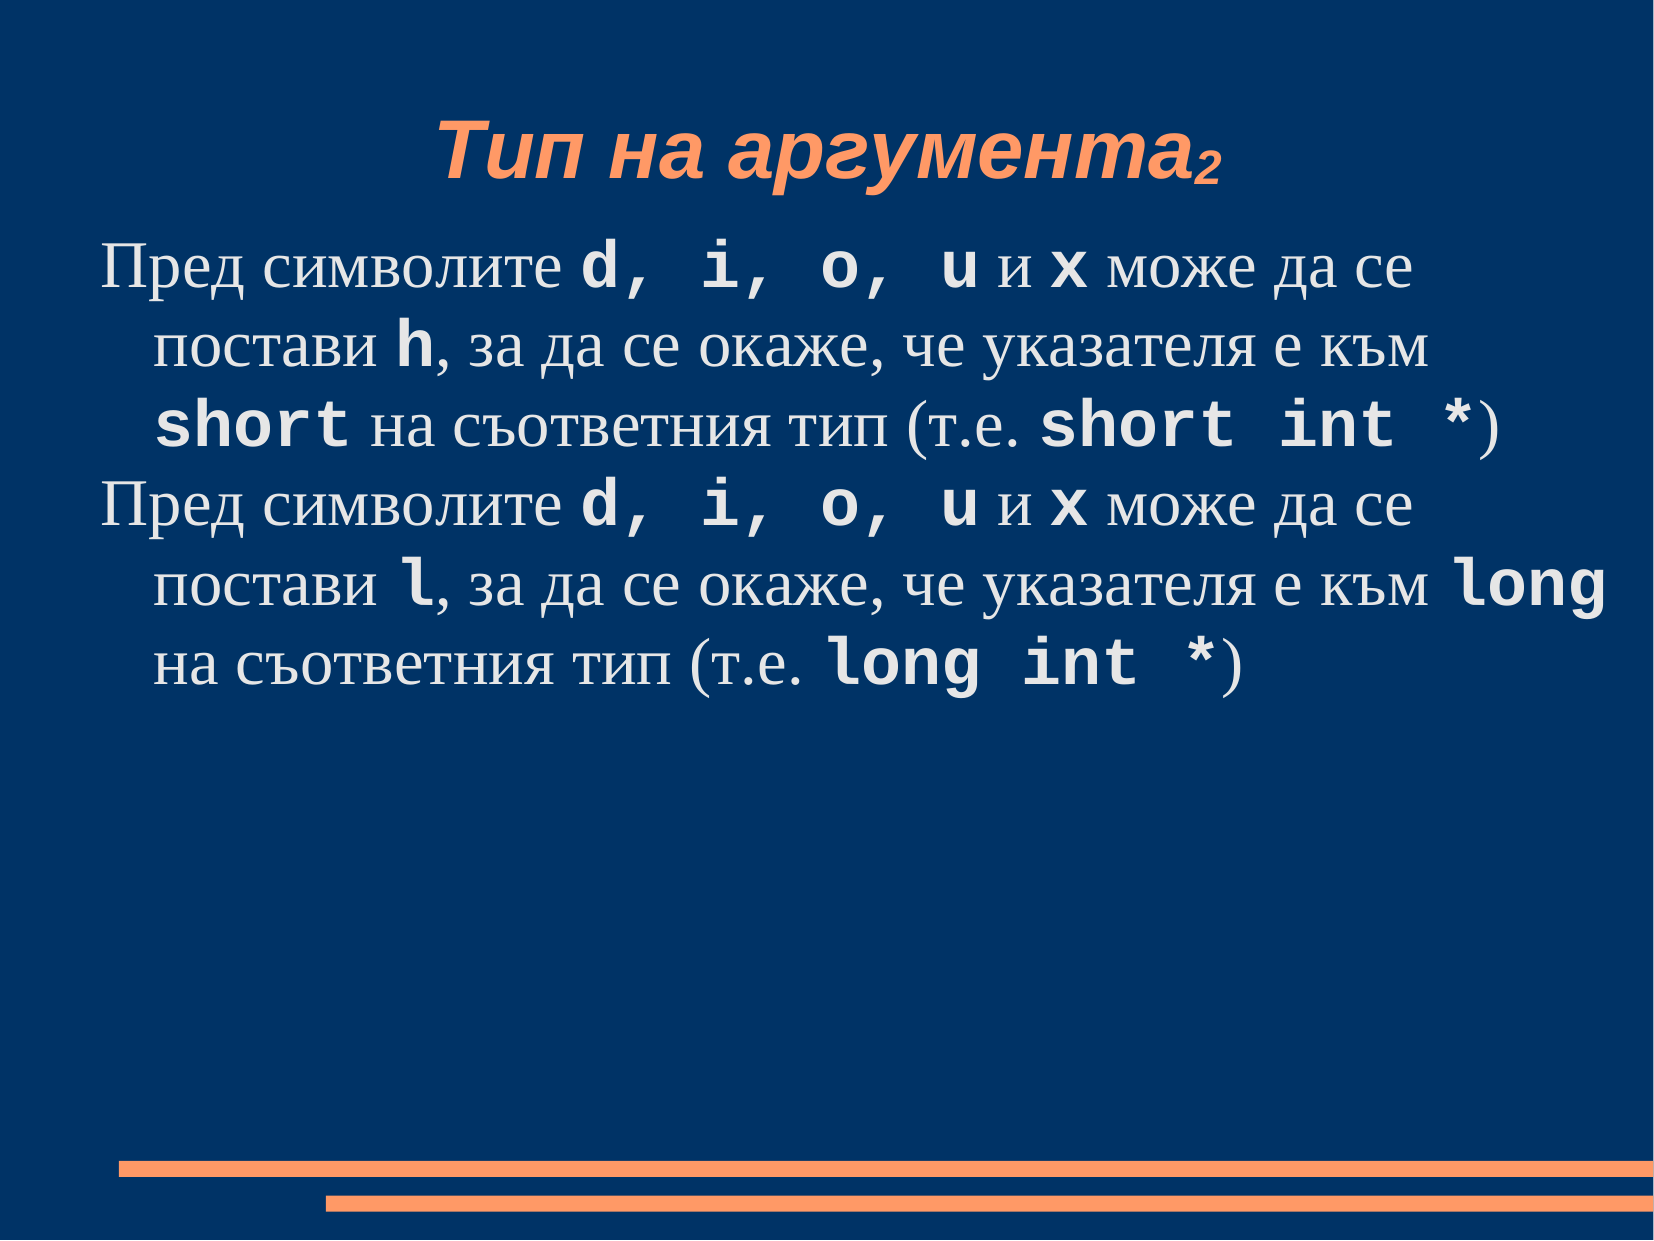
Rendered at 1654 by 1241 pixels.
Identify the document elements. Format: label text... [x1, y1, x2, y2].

title Тип на аргумента2 [121, 46, 1534, 227]
list Пред символите d, i, o, u и x може да се постави h, за да се окаже, че указателя е към short на съответния тип (т.е. short int *) Пред символите d, i, o, u и x може да се постави l, за да се окаже, че указателя е към long на съответния тип (т.е. long int *) [82, 227, 1635, 1038]
